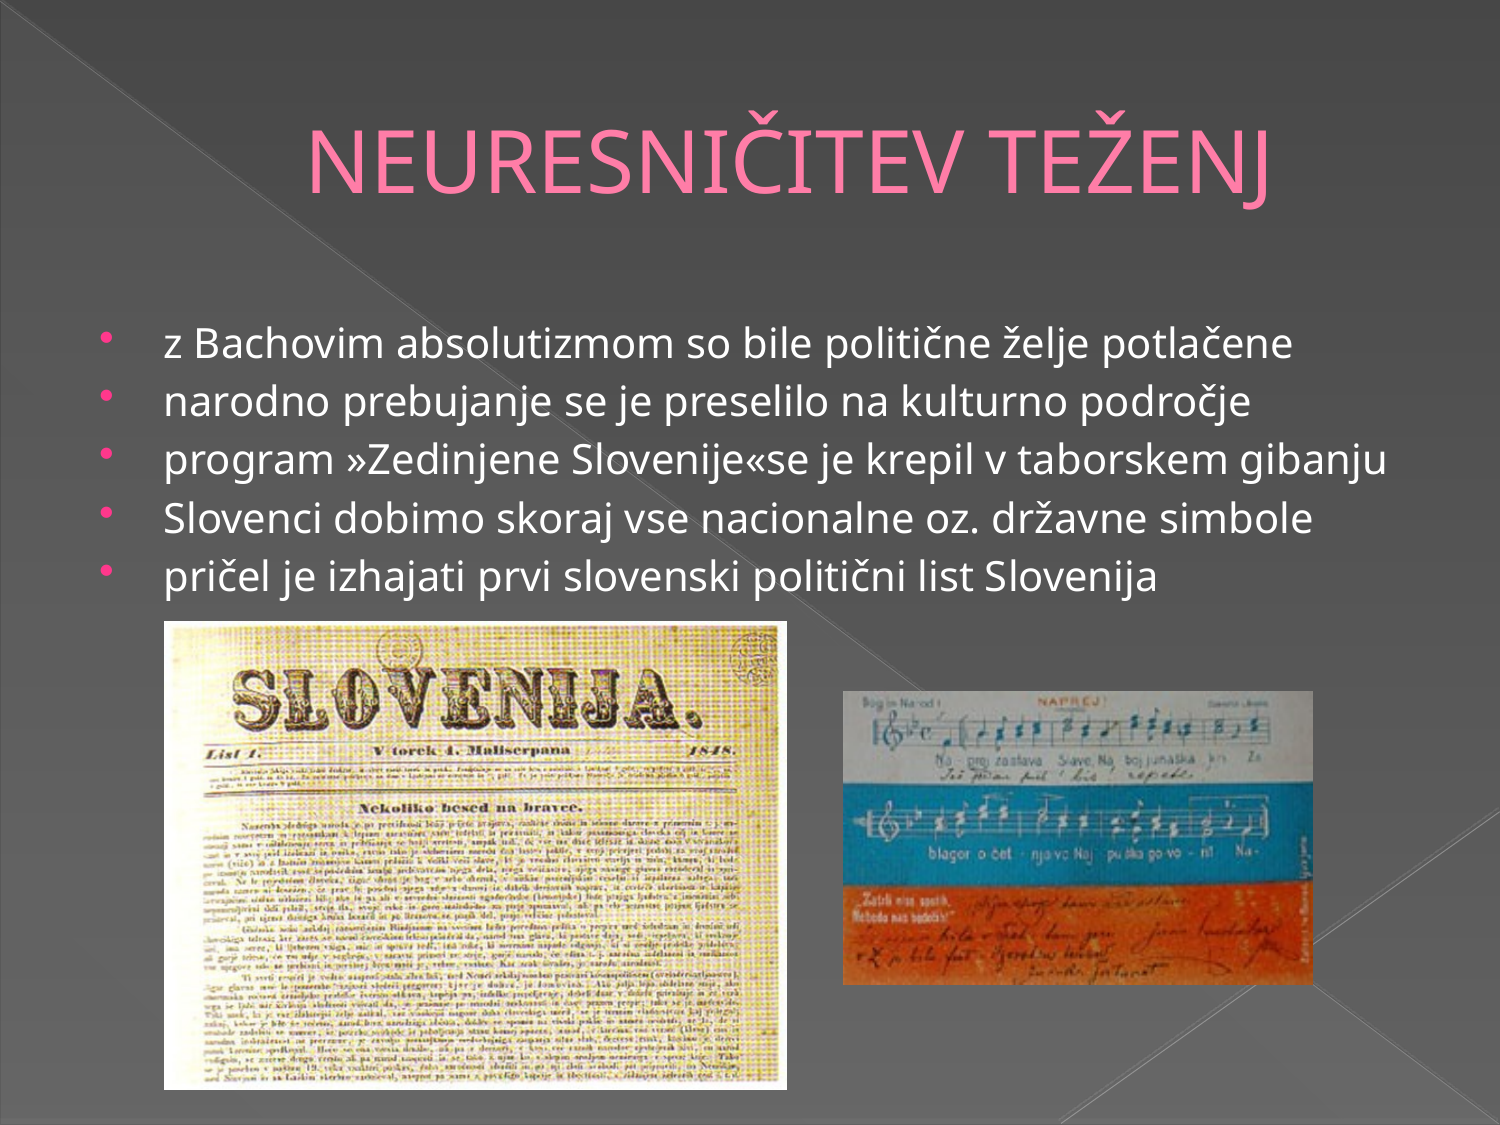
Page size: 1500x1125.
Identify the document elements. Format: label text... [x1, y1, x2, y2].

title NEURESNIČITEV TEŽENJ [75, 43, 1425, 274]
picture [843, 691, 1313, 985]
list z Bachovim absolutizmom so bile politične želje potlačene narodno prebujanje se je preselilo na kulturno področje program »Zedinjene Slovenije«se je krepil v taborskem gibanju Slovenci dobimo skoraj vse nacionalne oz. državne simbole pričel je izhajati prvi slovenski politični list Slovenija [75, 308, 1425, 1059]
picture [164, 621, 787, 1090]
picture [1257, 862, 1267, 866]
